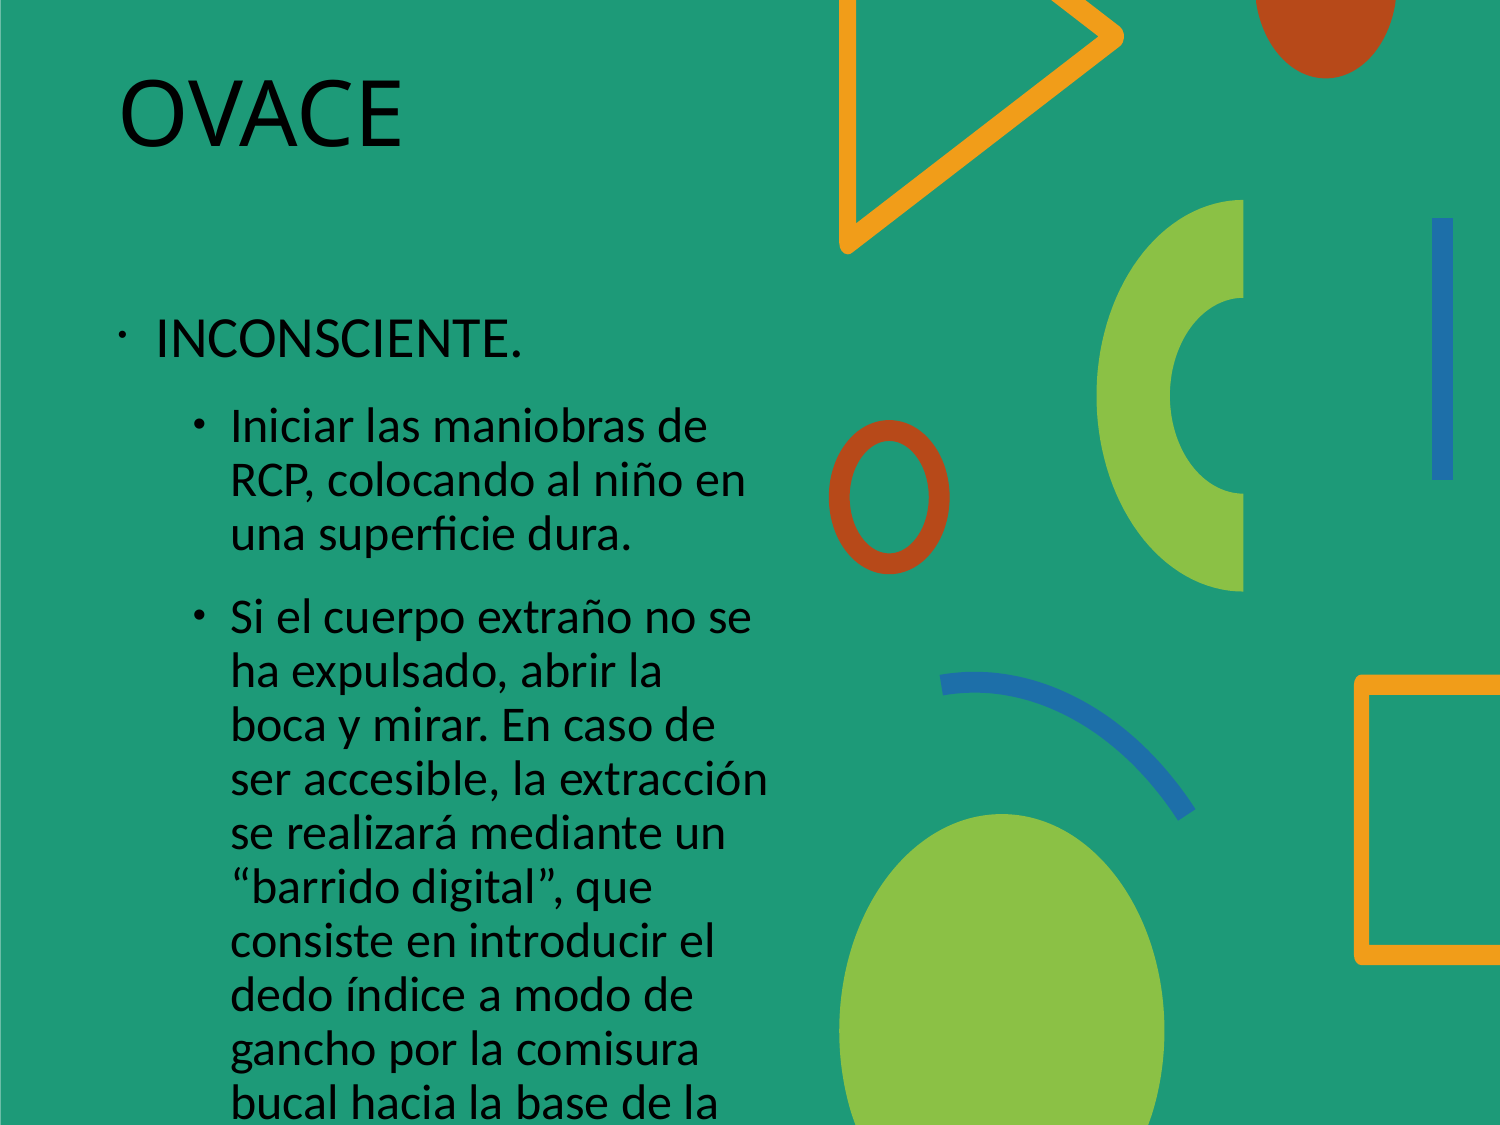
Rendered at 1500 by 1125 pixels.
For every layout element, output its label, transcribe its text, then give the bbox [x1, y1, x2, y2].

text_box [0, 0, 1500, 1125]
title OVACE [103, 59, 787, 278]
list INCONSCIENTE. Iniciar las maniobras de RCP, colocando al niño en una superficie dura. Si el cuerpo extraño no se ha expulsado, abrir la boca y mirar. En caso de ser accesible, la extracción se realizará mediante un “barrido digital”, que consiste en introducir el dedo índice a modo de gancho por la comisura bucal hacia la base de la lengua, se sobrepasará el obstáculo y posteriormente se realizará un movimiento de barrido que arrastrará el cuerpo extraño hacia el exterior. Hay que evitar hacer un barrido digital a ciegas. [103, 299, 787, 1014]
